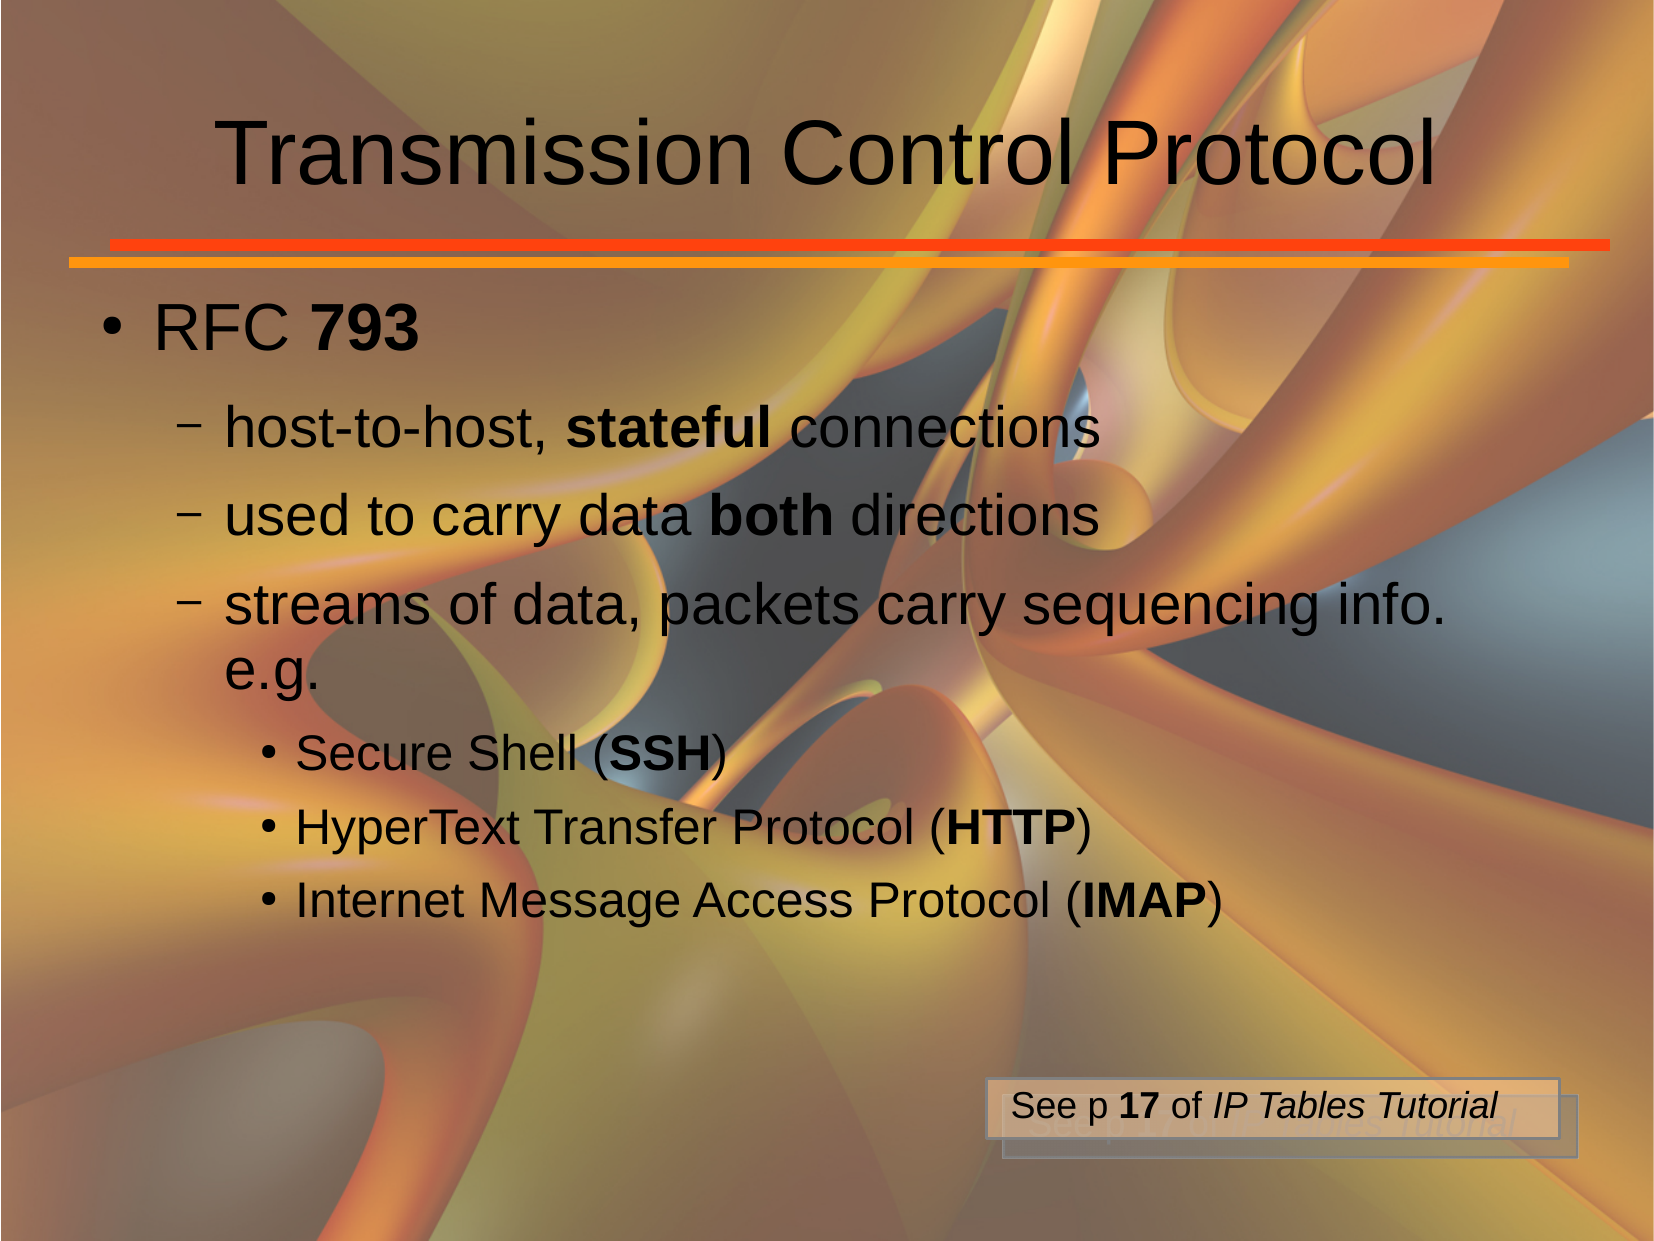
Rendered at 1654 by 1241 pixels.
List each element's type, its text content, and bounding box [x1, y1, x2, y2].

text_box See p 17 of IP Tables Tutorial [986, 1078, 1560, 1139]
title Transmission Control Protocol [82, 56, 1571, 250]
list RFC 793 host-to-host, stateful connections used to carry data both directions streams of data, packets carry sequencing info. e.g. Secure Shell (SSH) HyperText Transfer Protocol (HTTP) Internet Message Access Protocol (IMAP) [82, 290, 1571, 1109]
